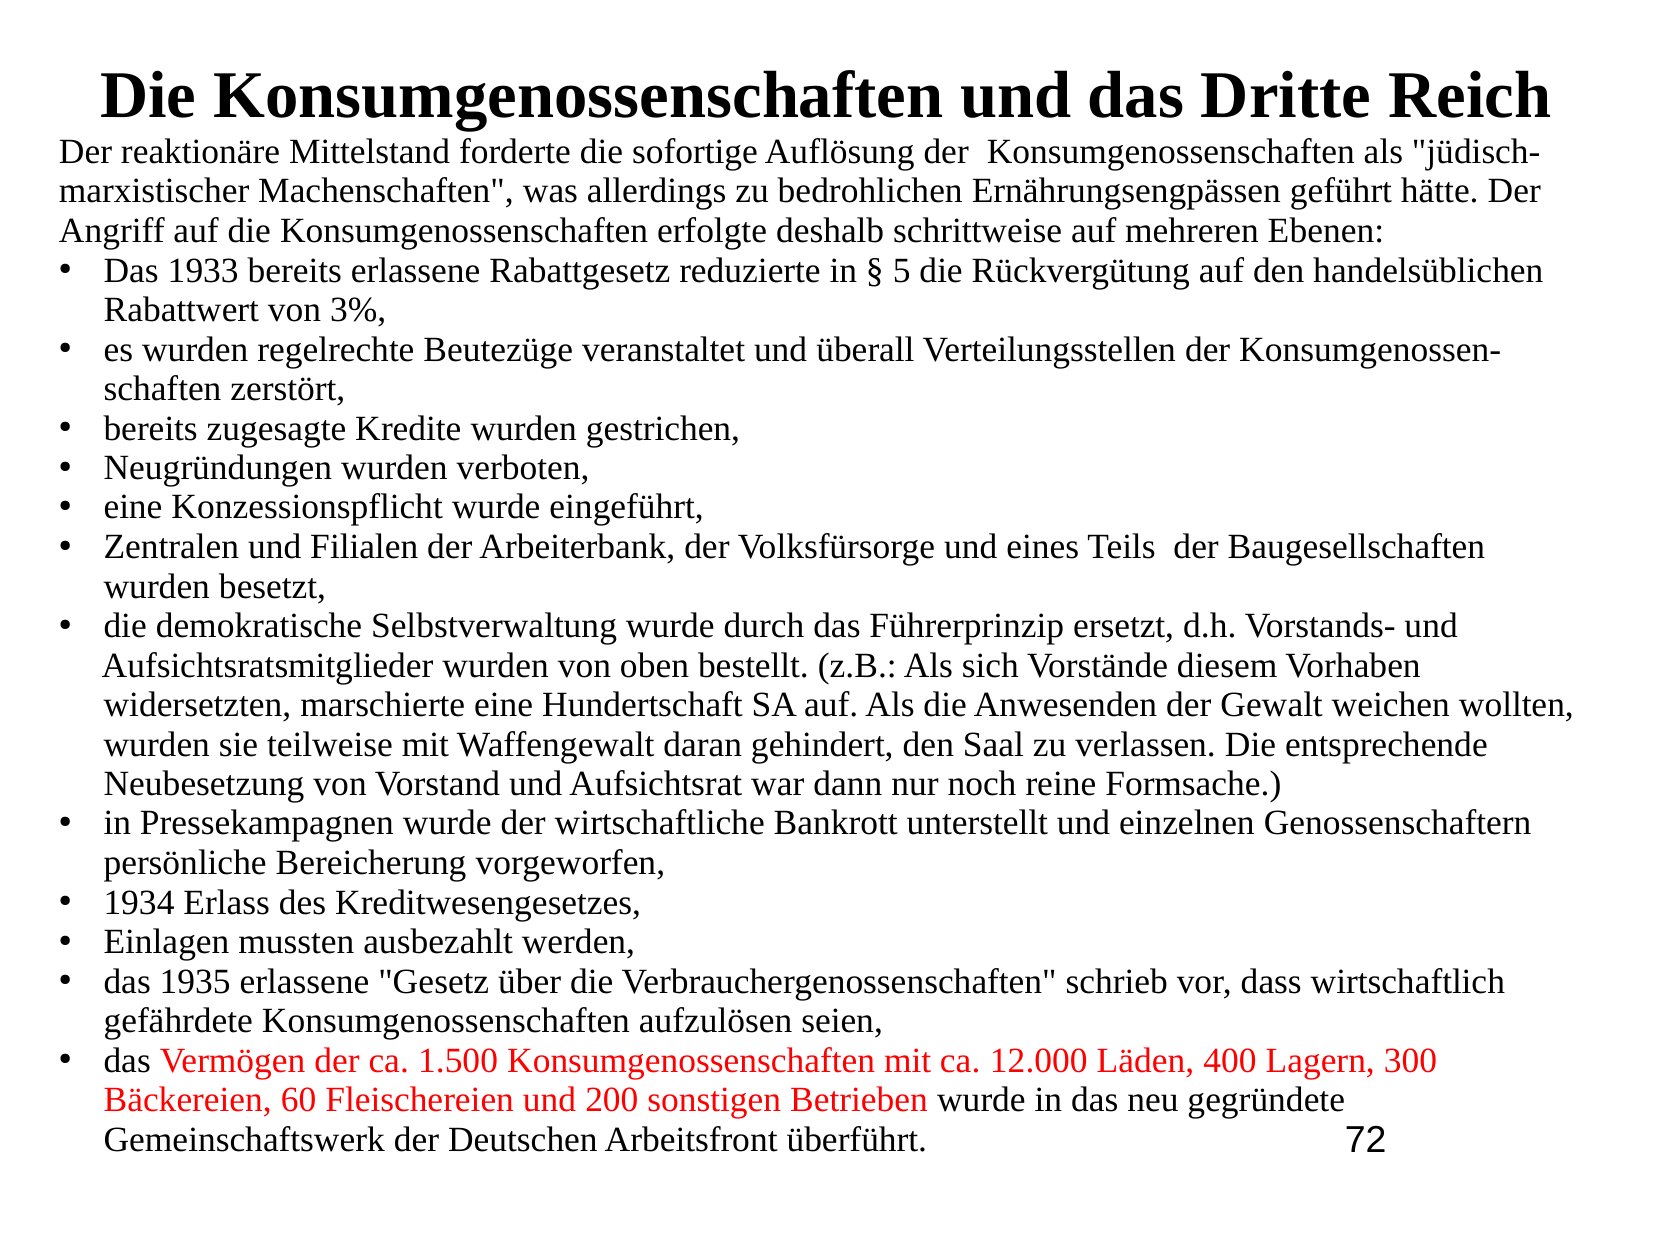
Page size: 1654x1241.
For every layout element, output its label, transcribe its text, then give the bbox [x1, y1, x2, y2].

text_box Die Konsumgenossenschaften und das Dritte Reich Der reaktionäre Mittelstand forderte die sofortige Auflösung der Konsumgenossenschaften als "jüdisch-marxistischer Machenschaften", was allerdings zu bedrohlichen Ernährungsengpässen geführt hätte. Der Angriff auf die Konsumgenossenschaften erfolgte deshalb schrittweise auf mehreren Ebenen: Das 1933 bereits erlassene Rabattgesetz reduzierte in § 5 die Rückvergütung auf den handelsüblichen Rabattwert von 3%, es wurden regelrechte Beutezüge veranstaltet und überall Verteilungsstellen der Konsumgenossen- schaften zerstört, bereits zugesagte Kredite wurden gestrichen, Neugründungen wurden verboten, eine Konzessionspflicht wurde eingeführt, Zentralen und Filialen der Arbeiterbank, der Volksfürsorge und eines Teils der Baugesellschaften wurden besetzt, die demokratische Selbstverwaltung wurde durch das Führerprinzip ersetzt, d.h. Vorstands- und Aufsichtsratsmitglieder wurden von oben bestellt. (z.B.: Als sich Vorstände diesem Vorhaben widersetzten, marschierte eine Hundertschaft SA auf. Als die Anwesenden der Gewalt weichen wollten, wurden sie teilweise mit Waffengewalt daran gehindert, den Saal zu verlassen. Die entsprechende Neubesetzung von Vorstand und Aufsichtsrat war dann nur noch reine Formsache.) in Pressekampagnen wurde der wirtschaftliche Bankrott unterstellt und einzelnen Genossenschaftern persönliche Bereicherung vorgeworfen, 1934 Erlass des Kreditwesengesetzes, Einlagen mussten ausbezahlt werden, das 1935 erlassene "Gesetz über die Verbrauchergenossenschaften" schrieb vor, dass wirtschaftlich gefährdete Konsumgenossenschaften aufzulösen seien, das Vermögen der ca. 1.500 Konsumgenossenschaften mit ca. 12.000 Läden, 400 Lagern, 300 Bäckereien, 60 Fleischereien und 200 sonstigen Betrieben wurde in das neu gegründete Gemeinschaftswerk der Deutschen Arbeitsfront überführt. [44, 50, 1610, 1167]
text_box <Foliennummer> [1330, 1111, 1643, 1182]
